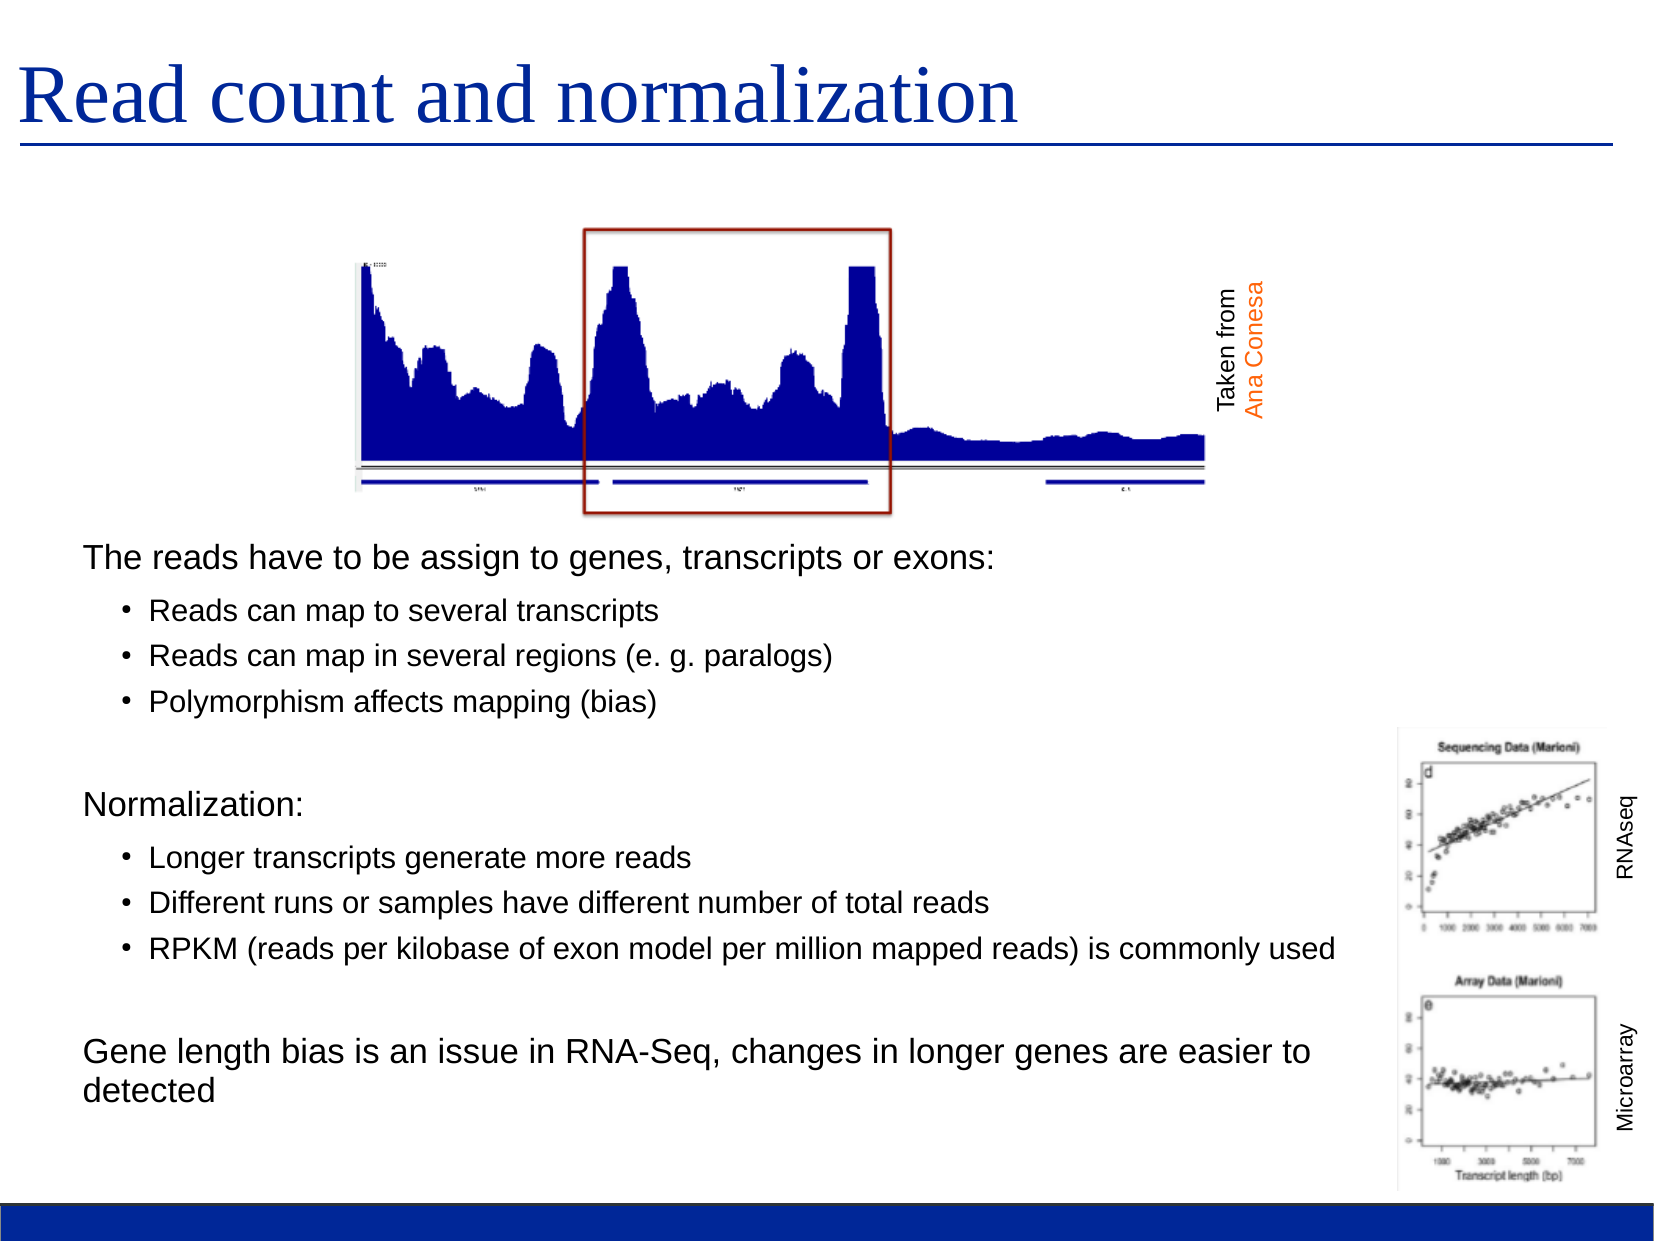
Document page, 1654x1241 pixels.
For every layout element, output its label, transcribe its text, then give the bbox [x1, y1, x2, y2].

text_box Microarray RNAseq [1604, 780, 1654, 1148]
picture [1397, 727, 1607, 1191]
text_box Taken from Ana Conesa [1204, 227, 1313, 475]
list The reads have to be assign to genes, transcripts or exons: Reads can map to several transcripts Reads can map in several regions (e. g. paralogs) Polymorphism affects mapping (bias) Normalization: Longer transcripts generate more reads Different runs or samples have different number of total reads RPKM (reads per kilobase of exon model per million mapped reads) is commonly used Gene length bias is an issue in RNA-Seq, changes in longer genes are easier to detected [82, 538, 1351, 1149]
title Read count and normalization [17, 0, 1589, 198]
picture [336, 187, 1212, 526]
